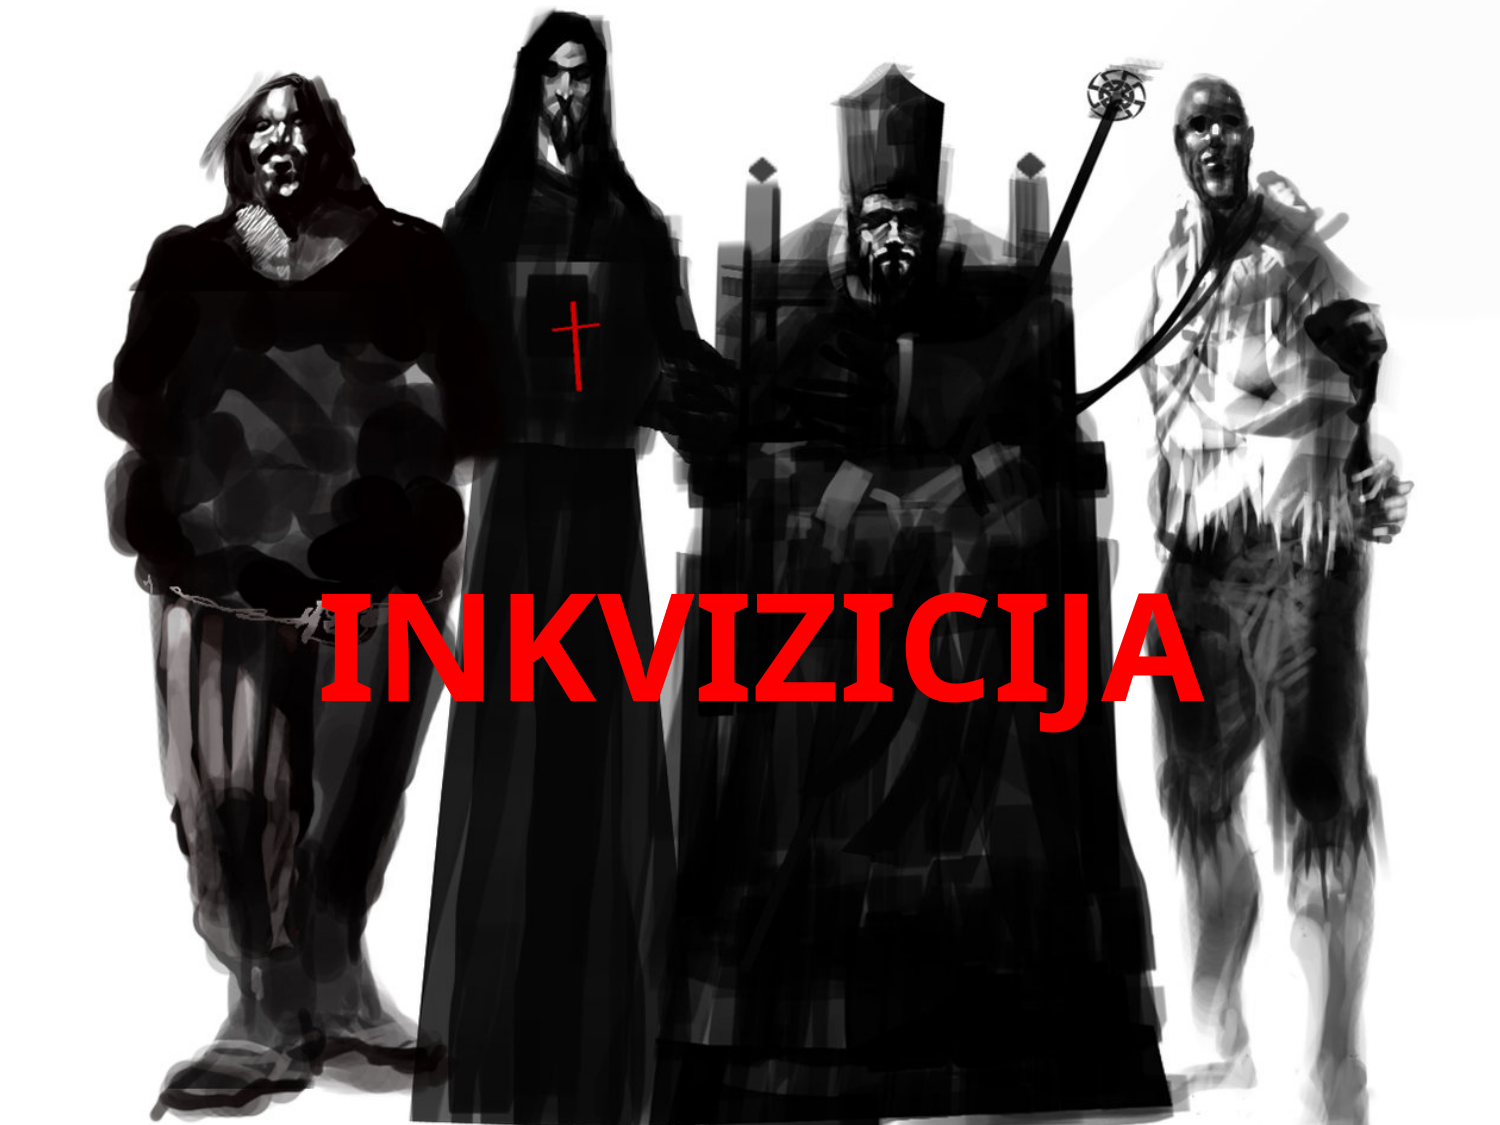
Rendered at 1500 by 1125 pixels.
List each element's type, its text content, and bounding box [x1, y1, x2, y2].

picture [0, 0, 1500, 1125]
title INKVIZICIJA [123, 490, 1399, 732]
